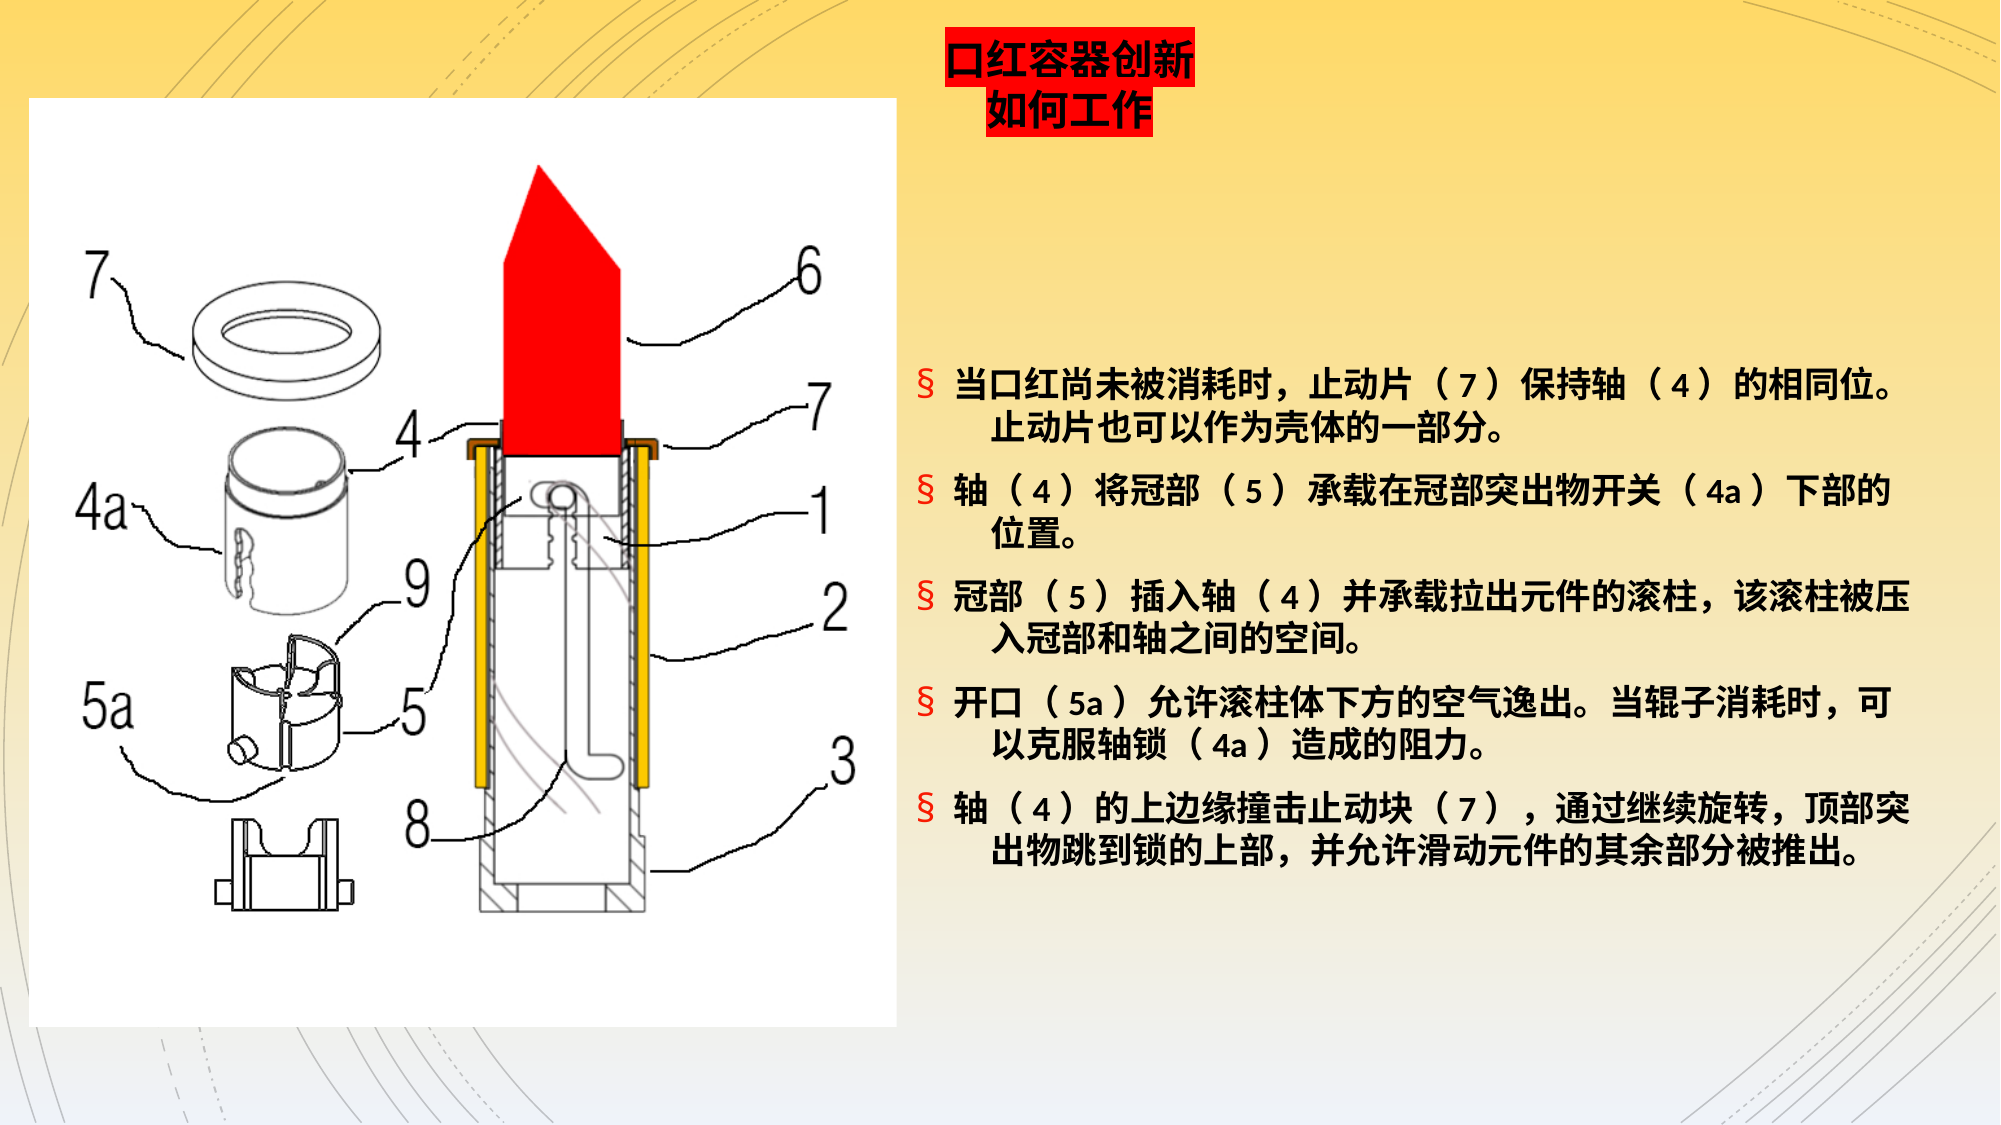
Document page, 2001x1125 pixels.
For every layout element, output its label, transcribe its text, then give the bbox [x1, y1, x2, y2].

list 当口红尚未被消耗时，止动片（7）保持轴（4）的相同位。止动片也可以作为壳体的一部分。 轴（4）将冠部（5）承载在冠部突出物开关（4a）下部的位置。 冠部（5）插入轴（4）并承载拉出元件的滚柱，该滚柱被压入冠部和轴之间的空间。 开口（5a）允许滚柱体下方的空气逸出。当辊子消耗时，可以克服轴锁（4a）造成的阻力。 轴（4）的上边缘撞击止动块（7），通过继续旋转，顶部突出物跳到锁的上部，并允许滑动元件的其余部分被推出。 [900, 162, 1932, 1071]
picture [29, 98, 897, 1027]
text_box 口红容器创新 如何工作 [498, 25, 1642, 142]
